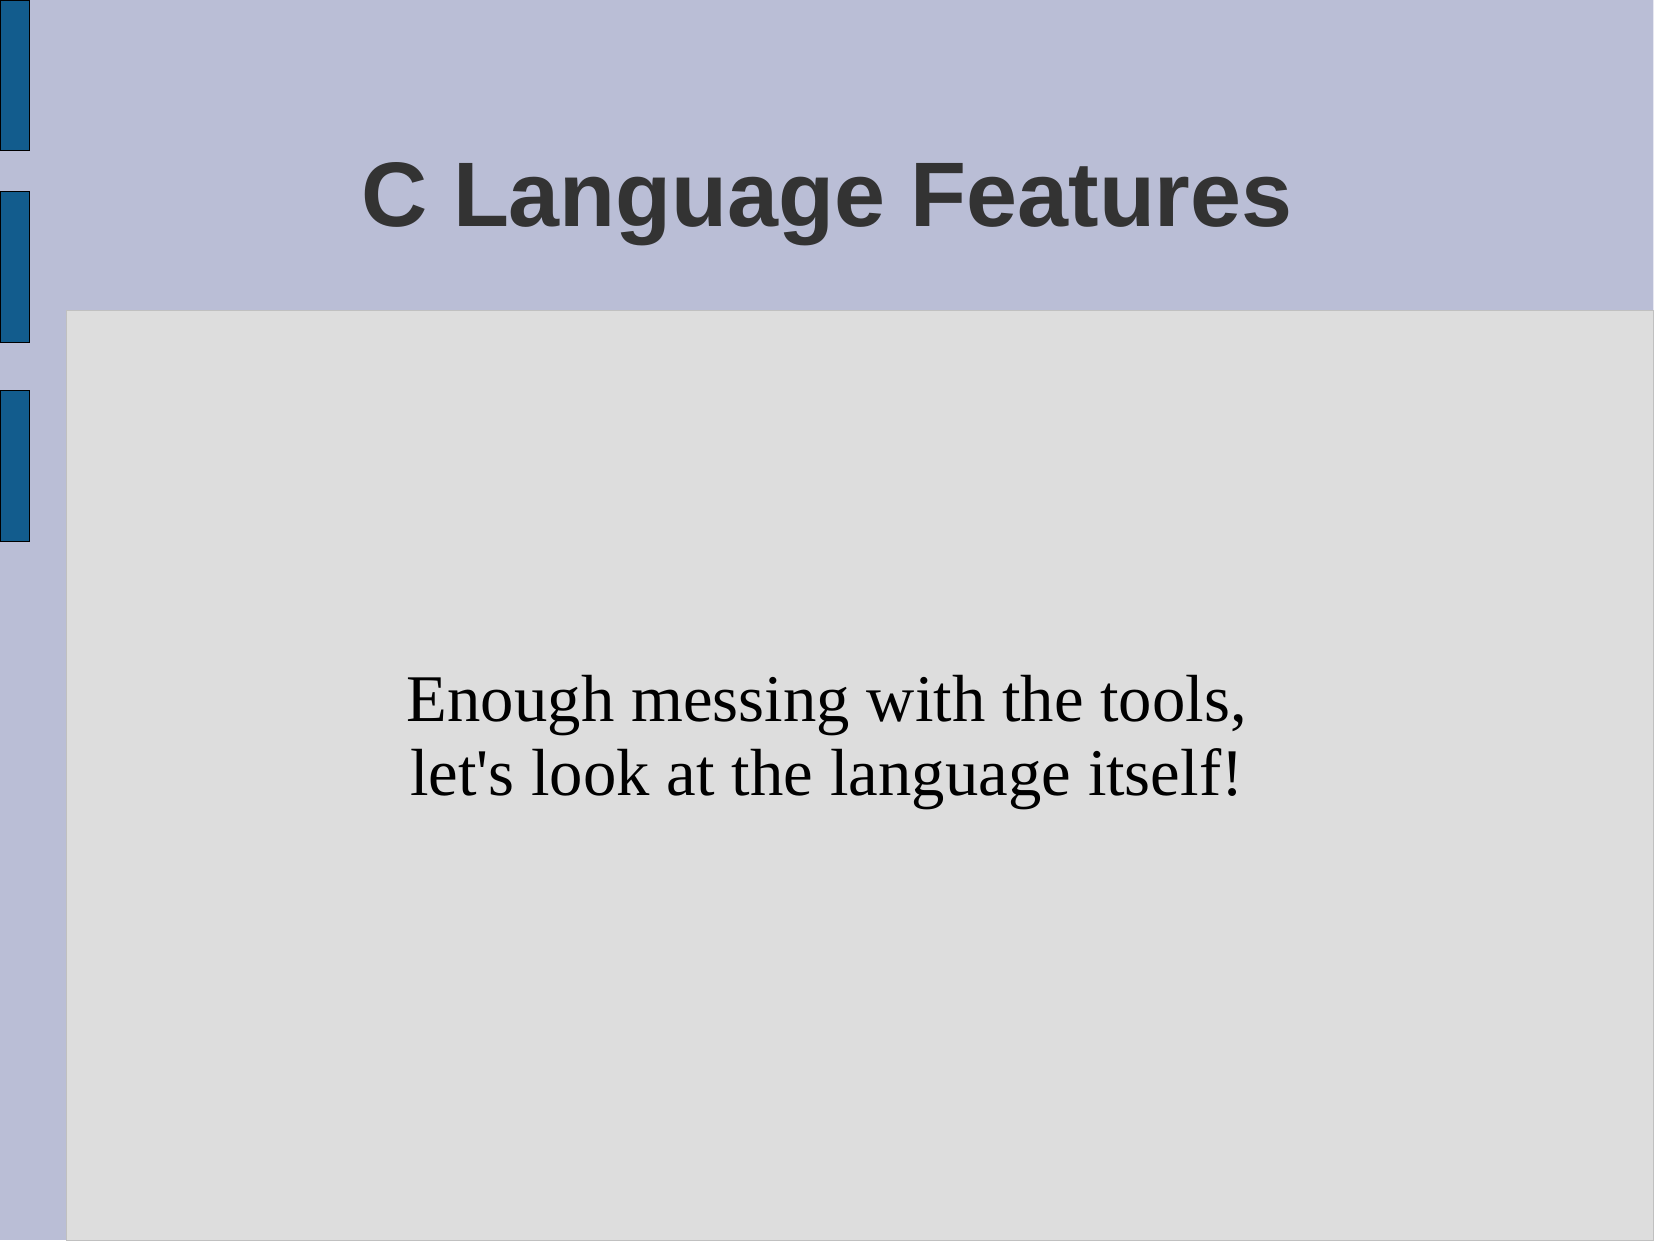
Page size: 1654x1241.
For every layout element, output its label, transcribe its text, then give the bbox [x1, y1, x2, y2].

subtitle Enough messing with the tools, let's look at the language itself! [121, 344, 1534, 1127]
title C Language Features [121, 91, 1534, 299]
